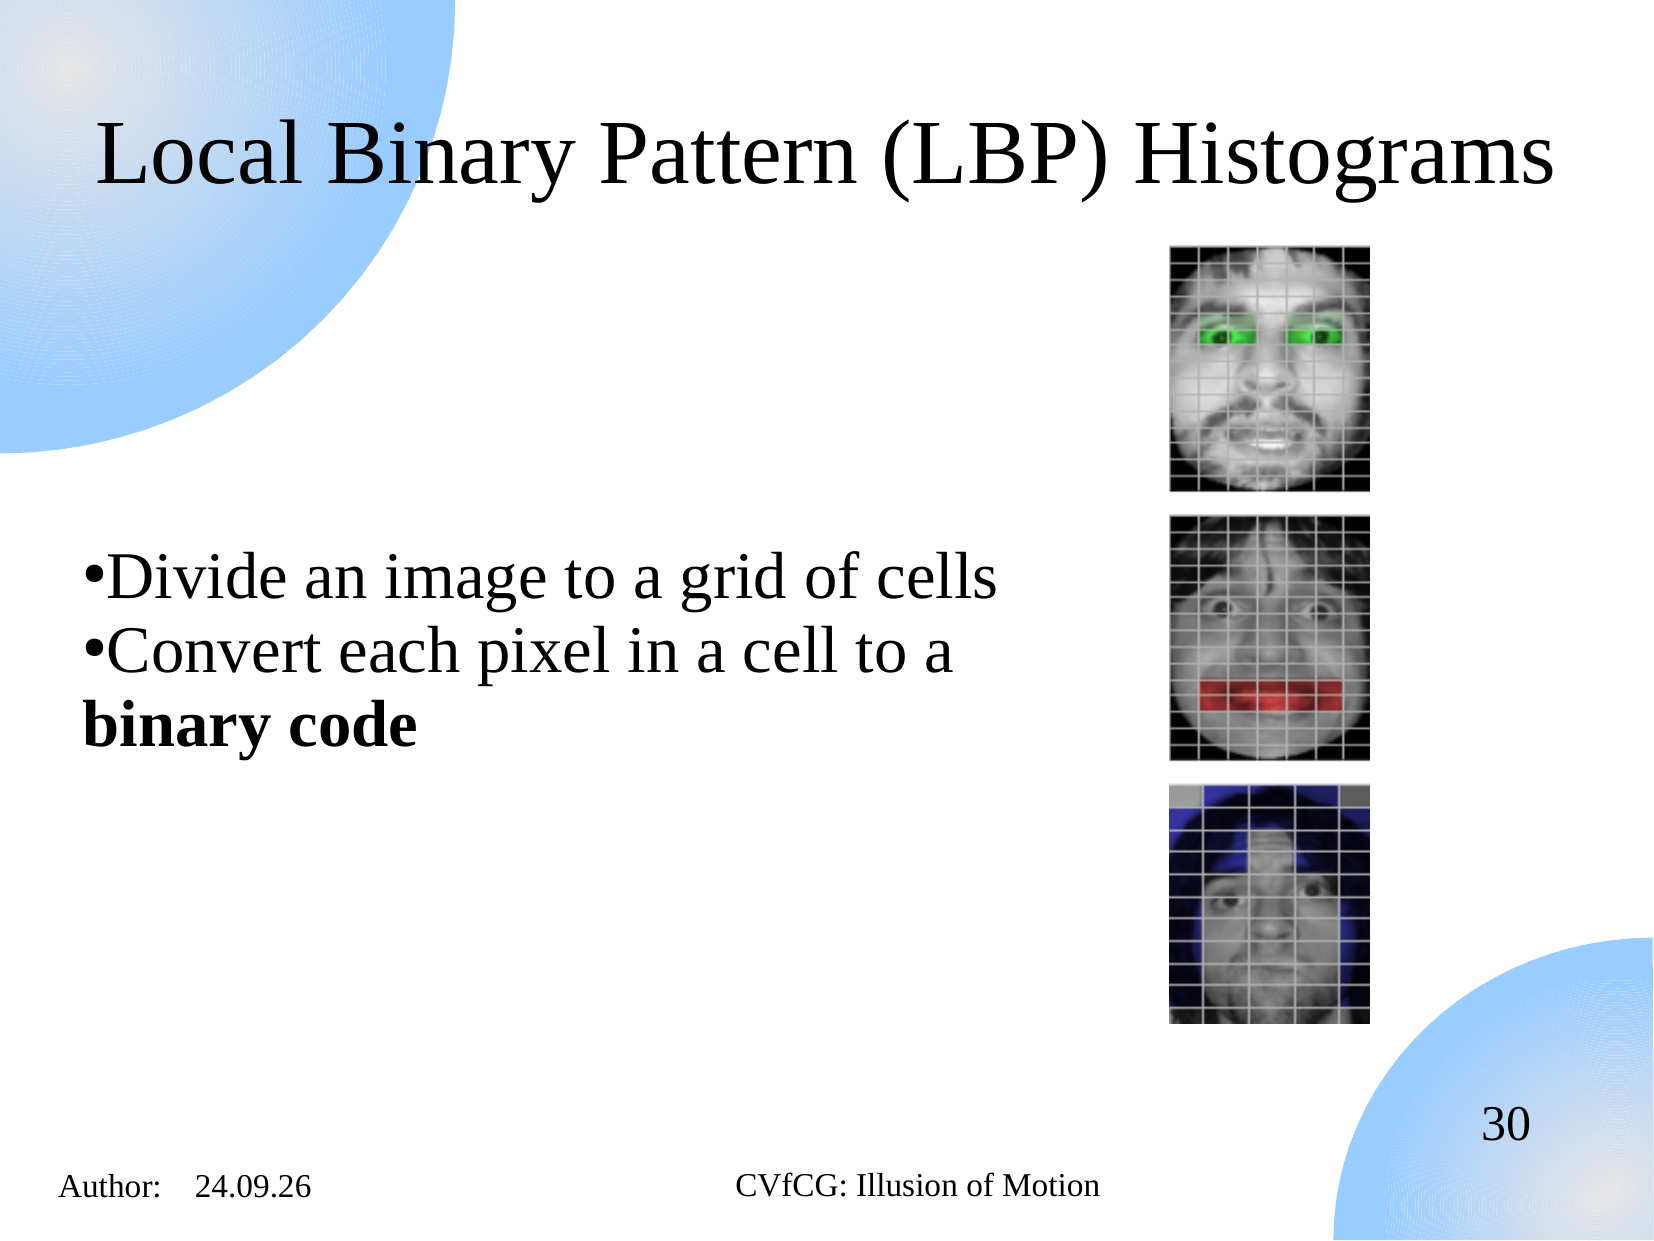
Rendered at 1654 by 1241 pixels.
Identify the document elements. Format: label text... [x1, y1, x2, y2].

text_box <number> [1401, 1095, 1611, 1152]
text_box CVfCG: Illusion of Motion [735, 1166, 1346, 1204]
picture [1169, 244, 1370, 1024]
subtitle Divide an image to a grid of cells Convert each pixel in a cell to a binary code [82, 290, 1027, 1010]
title Local Binary Pattern (LBP) Histograms [82, 49, 1571, 257]
